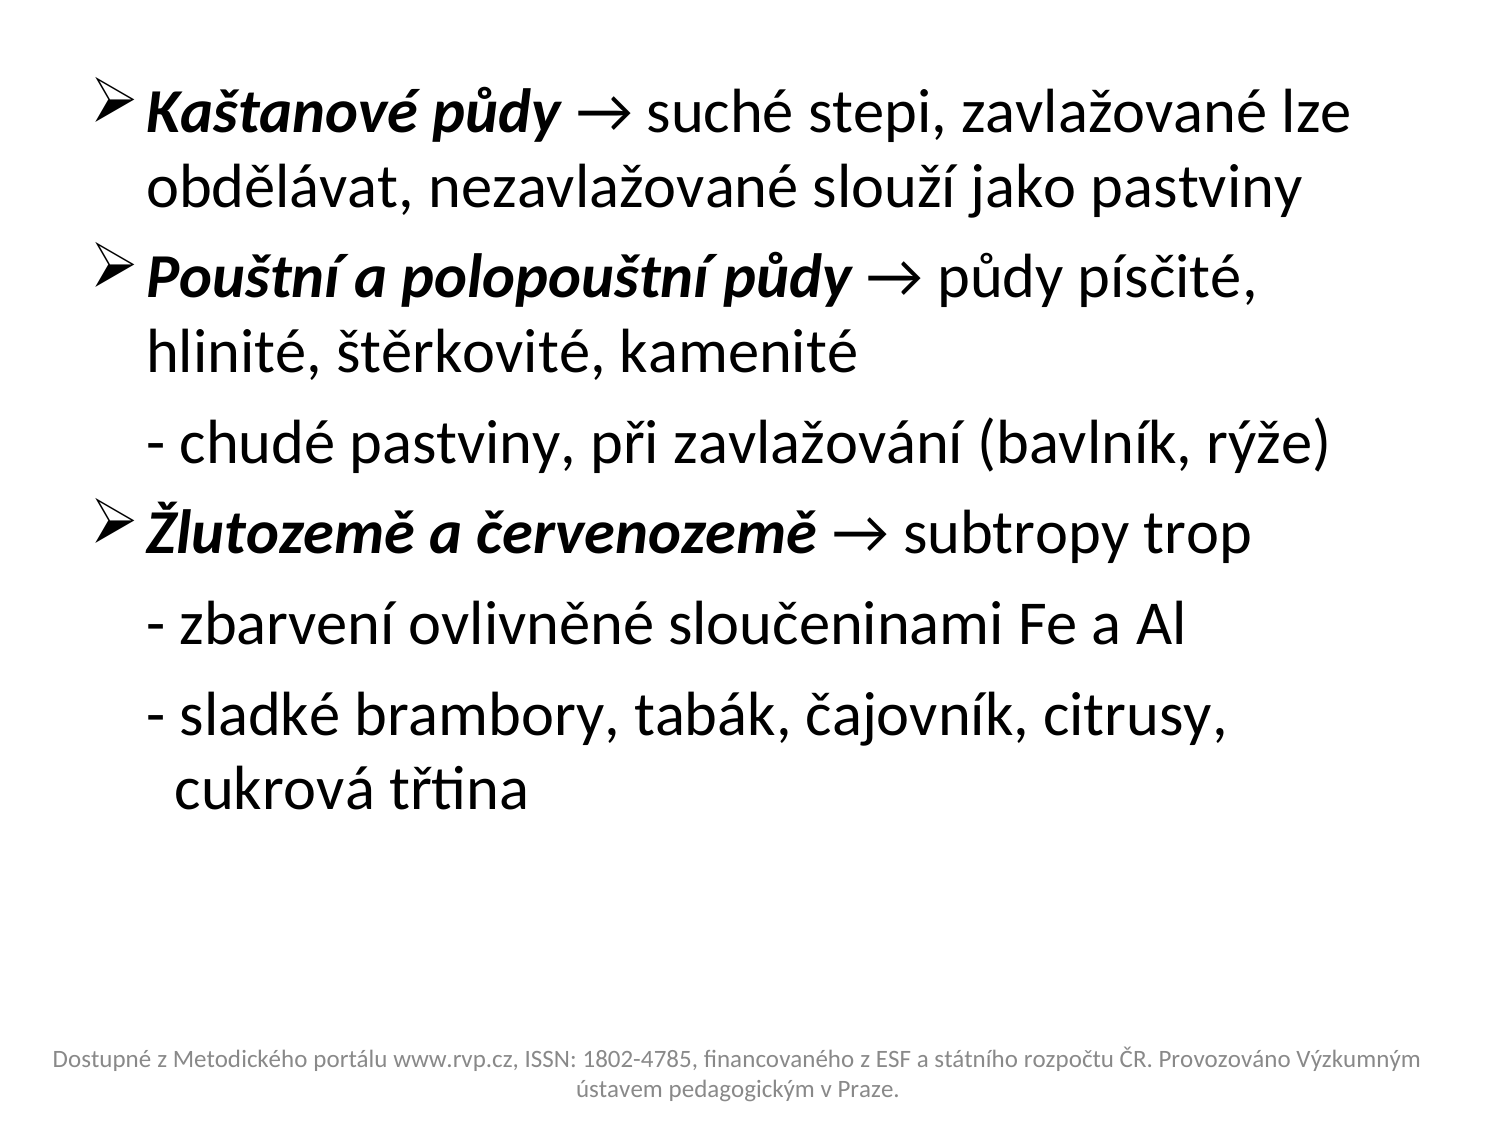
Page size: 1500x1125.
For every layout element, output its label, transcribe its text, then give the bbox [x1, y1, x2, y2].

text_box Dostupné z Metodického portálu www.rvp.cz, ISSN: 1802-4785, financovaného z ESF a státního rozpočtu ČR. Provozováno Výzkumným ústavem pedagogickým v Praze. [23, 1042, 1454, 1103]
list Kaštanové půdy → suché stepi, zavlažované lze obdělávat, nezavlažované slouží jako pastviny Pouštní a polopouštní půdy → půdy písčité, hlinité, štěrkovité, kamenité - chudé pastviny, při zavlažování (bavlník, rýže) Žlutozemě a červenozemě → subtropy trop - zbarvení ovlivněné sloučeninami Fe a Al - sladké brambory, tabák, čajovník, citrusy, cukrová třtina [75, 62, 1426, 1000]
